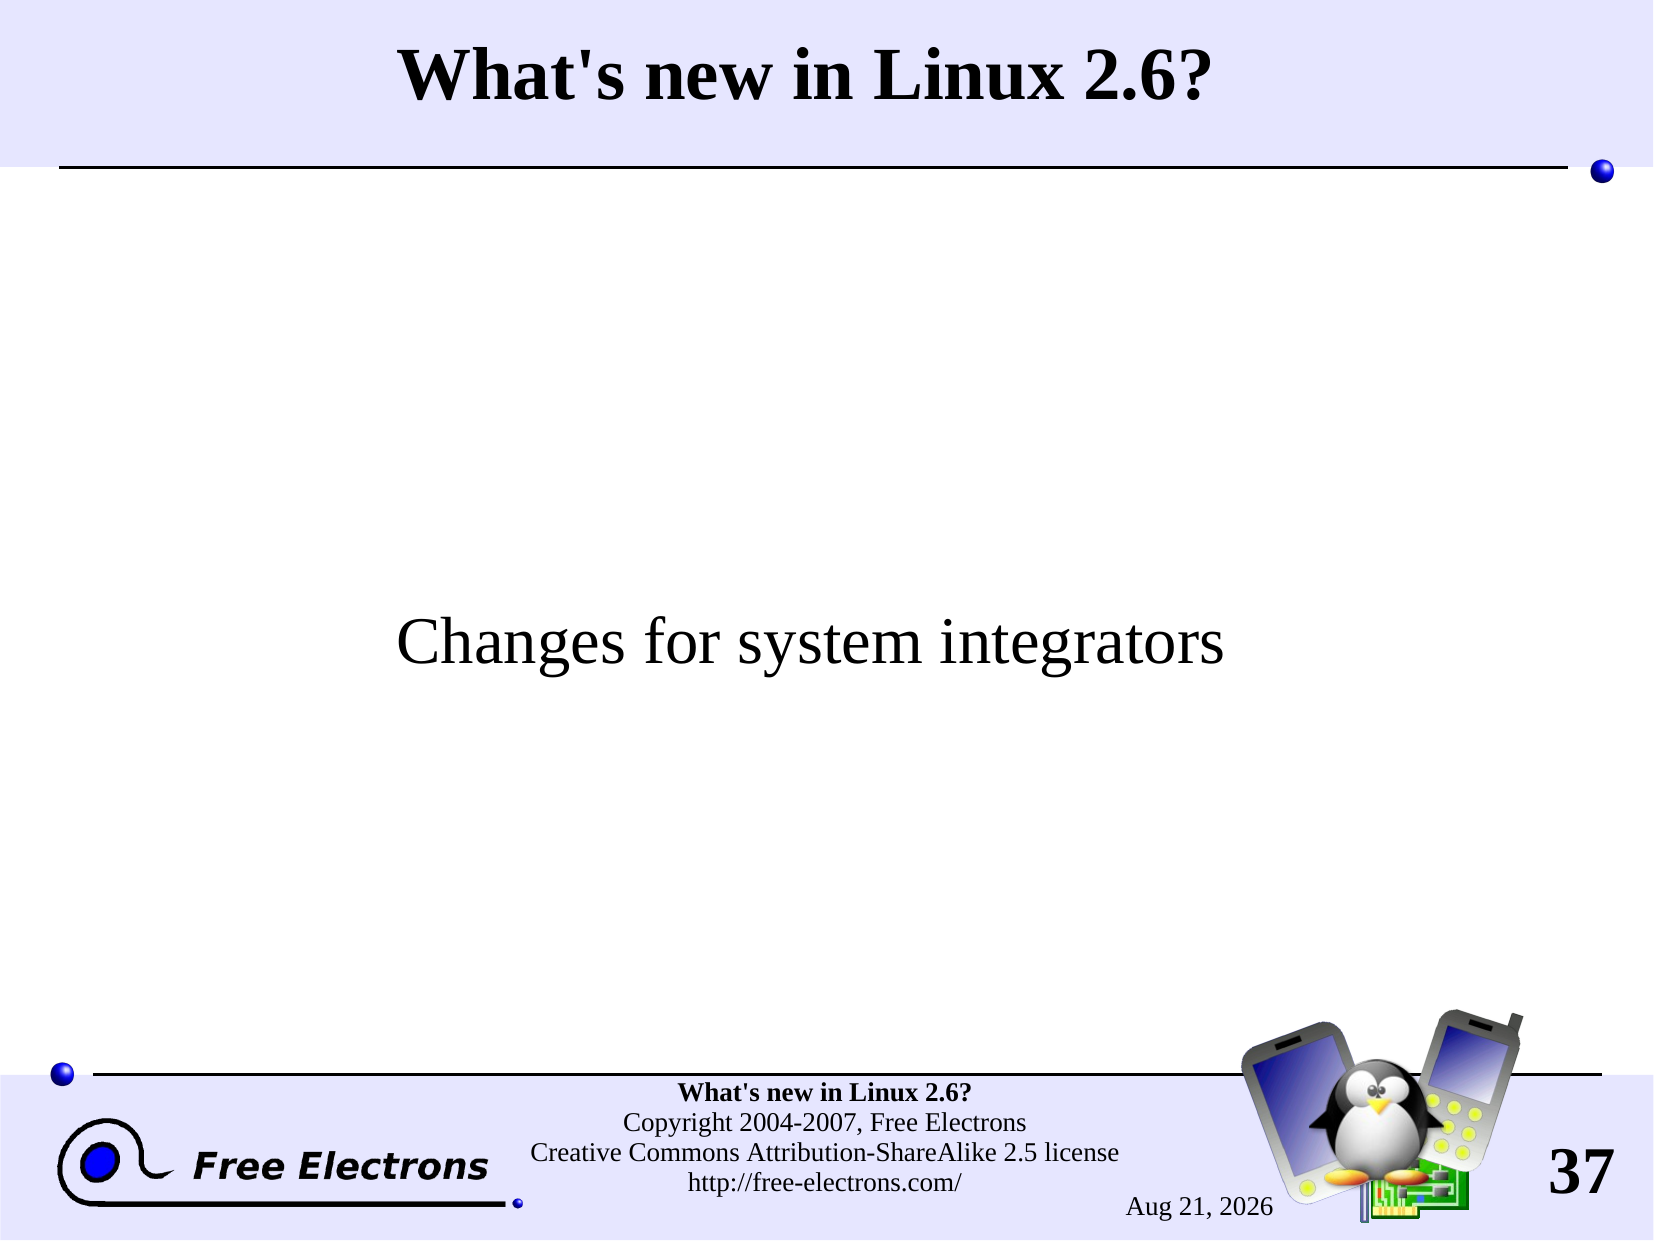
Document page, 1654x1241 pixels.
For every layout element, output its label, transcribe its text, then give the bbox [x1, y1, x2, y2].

picture [50, 1107, 527, 1216]
subtitle Changes for system integrators [105, 216, 1518, 1066]
title What's new in Linux 2.6? [60, 12, 1551, 138]
picture [1231, 1007, 1538, 1241]
